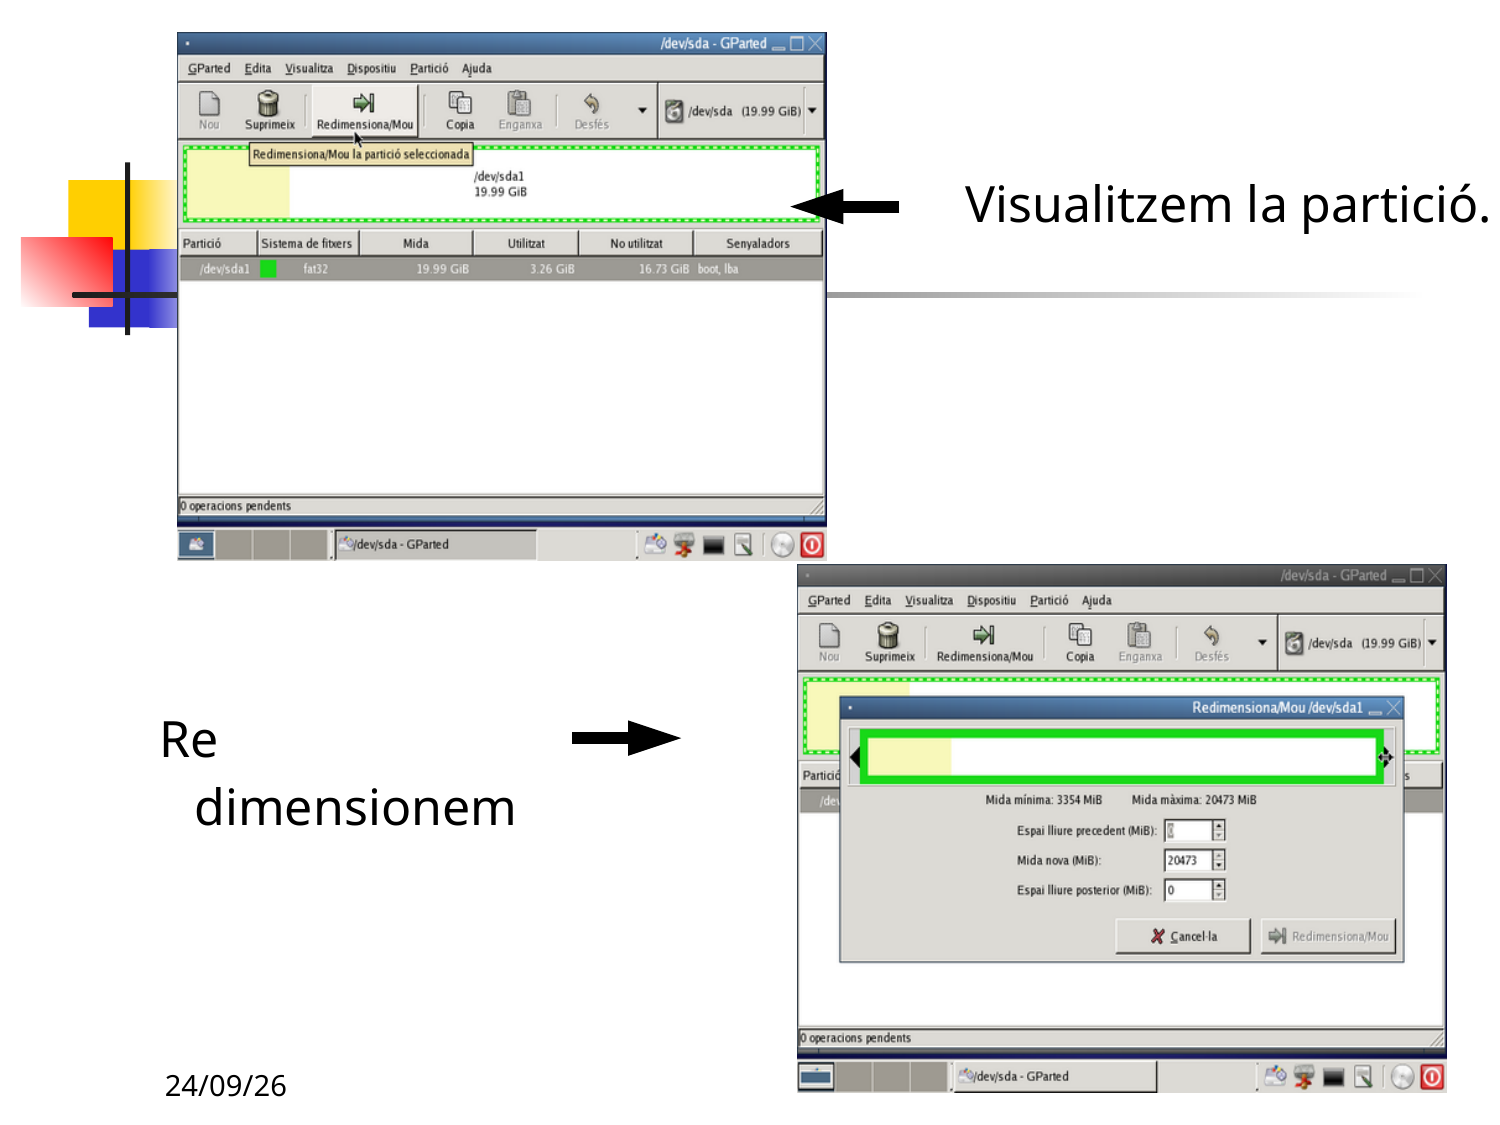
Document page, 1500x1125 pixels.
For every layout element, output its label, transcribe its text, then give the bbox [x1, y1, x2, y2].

picture [797, 564, 1447, 1093]
text_box Visualitzem la partició. [915, 161, 1500, 237]
picture [177, 32, 827, 562]
text_box Re dimensionem [108, 696, 546, 772]
